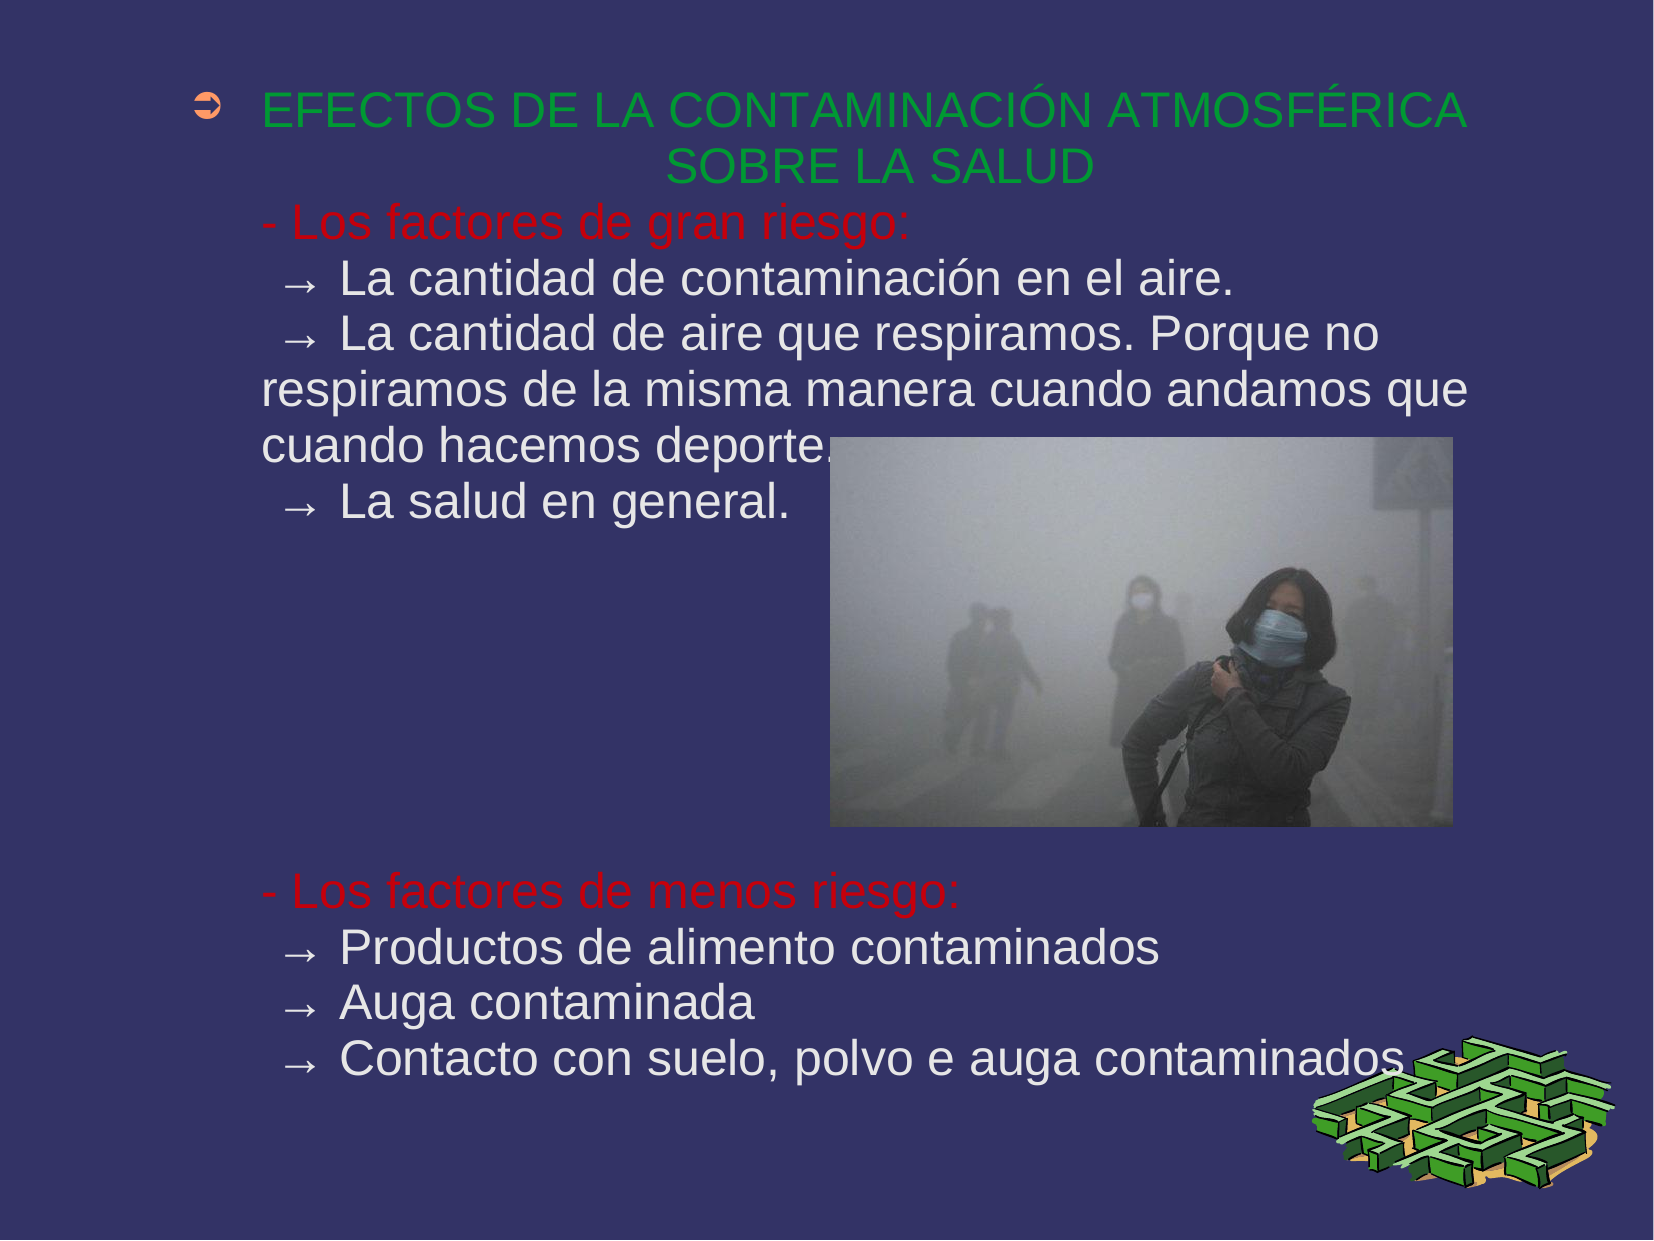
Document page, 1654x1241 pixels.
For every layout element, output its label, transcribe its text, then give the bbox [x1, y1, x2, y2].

list EFECTOS DE LA CONTAMINACIÓN ATMOSFÉRICA SOBRE LA SALUD - Los factores de gran riesgo: → La cantidad de contaminación en el aire. → La cantidad de aire que respiramos. Porque no respiramos de la misma manera cuando andamos que cuando hacemos deporte. → La salud en general. - Los factores de menos riesgo: → Productos de alimento contaminados → Auga contaminada → Contacto con suelo, polvo e auga contaminados [178, 82, 1570, 1147]
picture [830, 437, 1453, 827]
